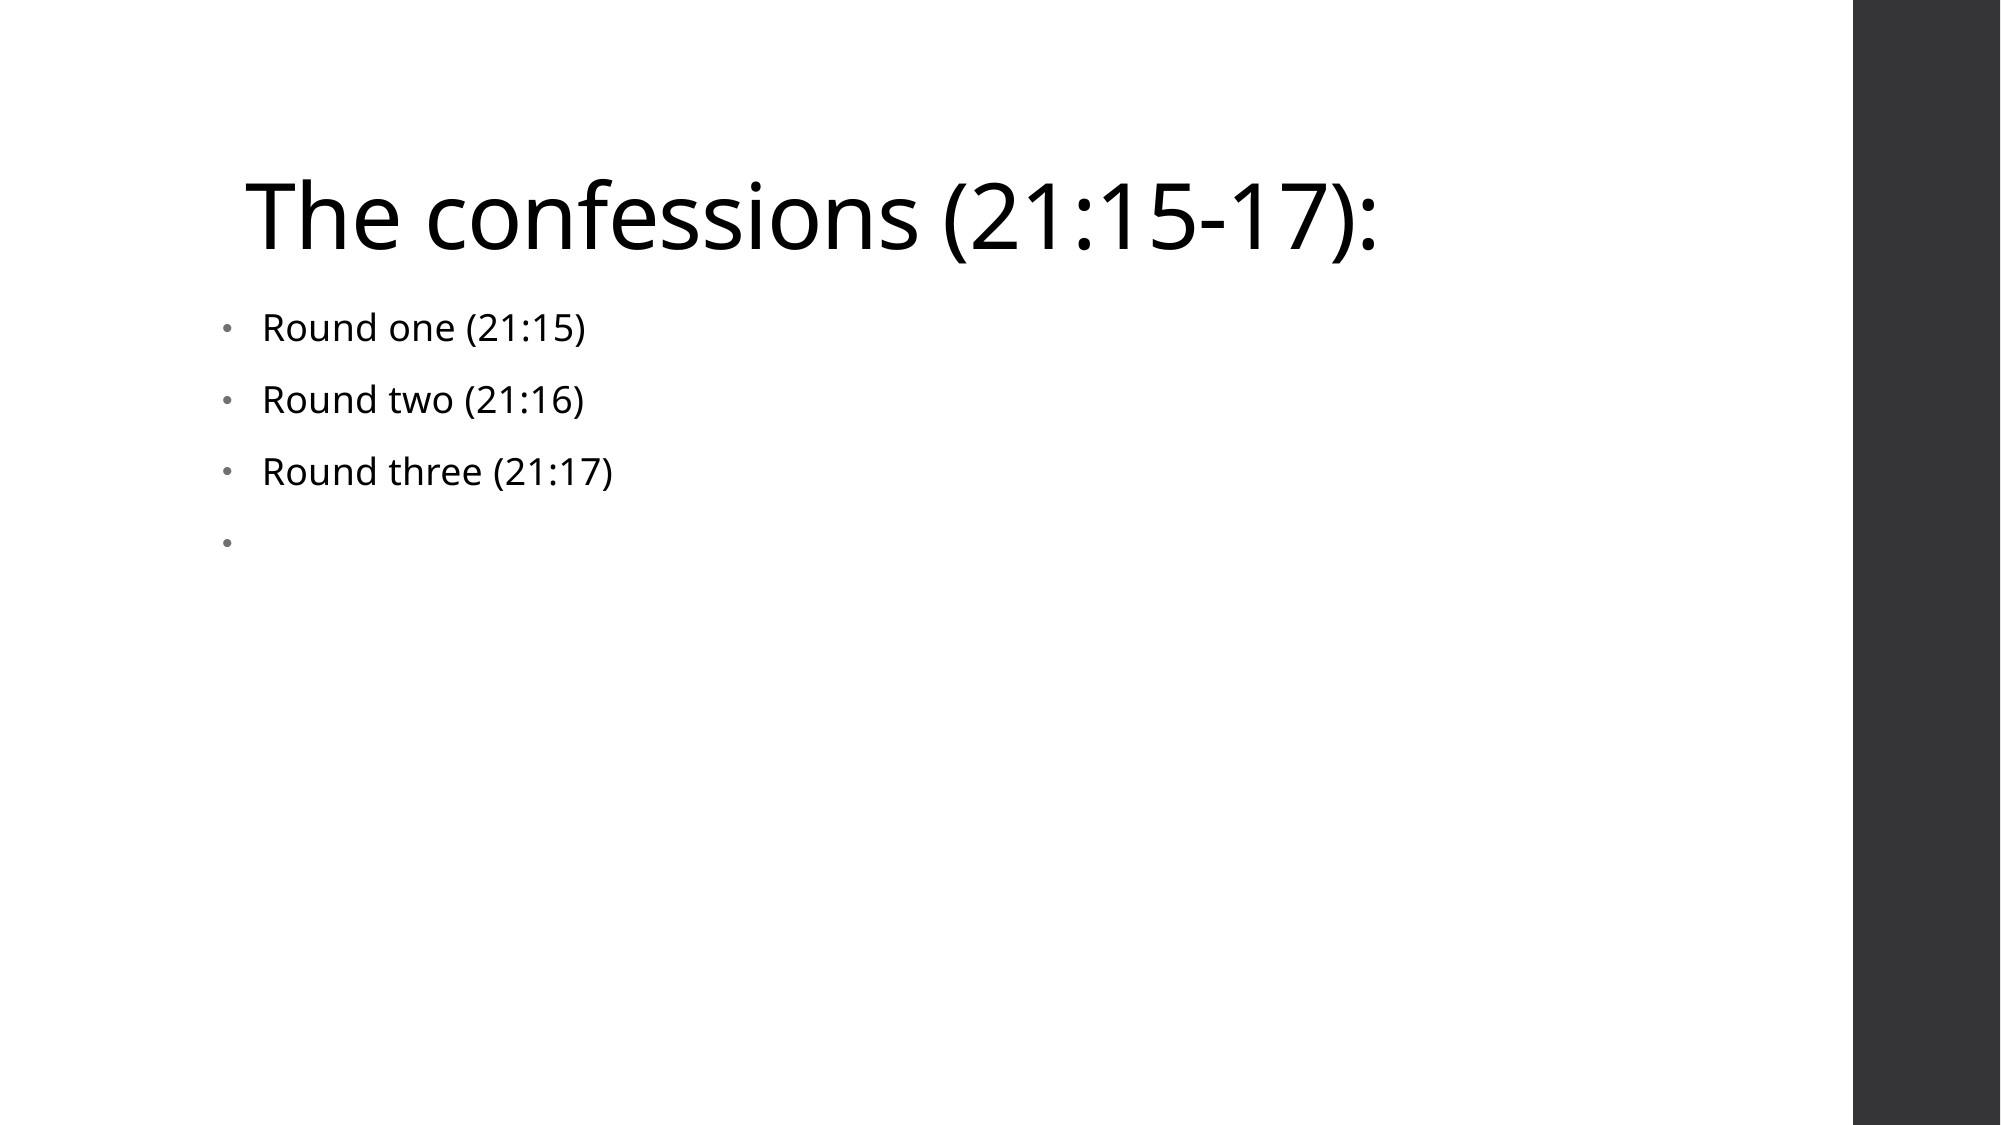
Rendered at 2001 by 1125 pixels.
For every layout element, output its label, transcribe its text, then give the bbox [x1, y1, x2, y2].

list Round one (21:15) Round two (21:16) Round three (21:17) [206, 299, 1617, 1014]
title The confessions (21:15-17): [206, 60, 1797, 278]
